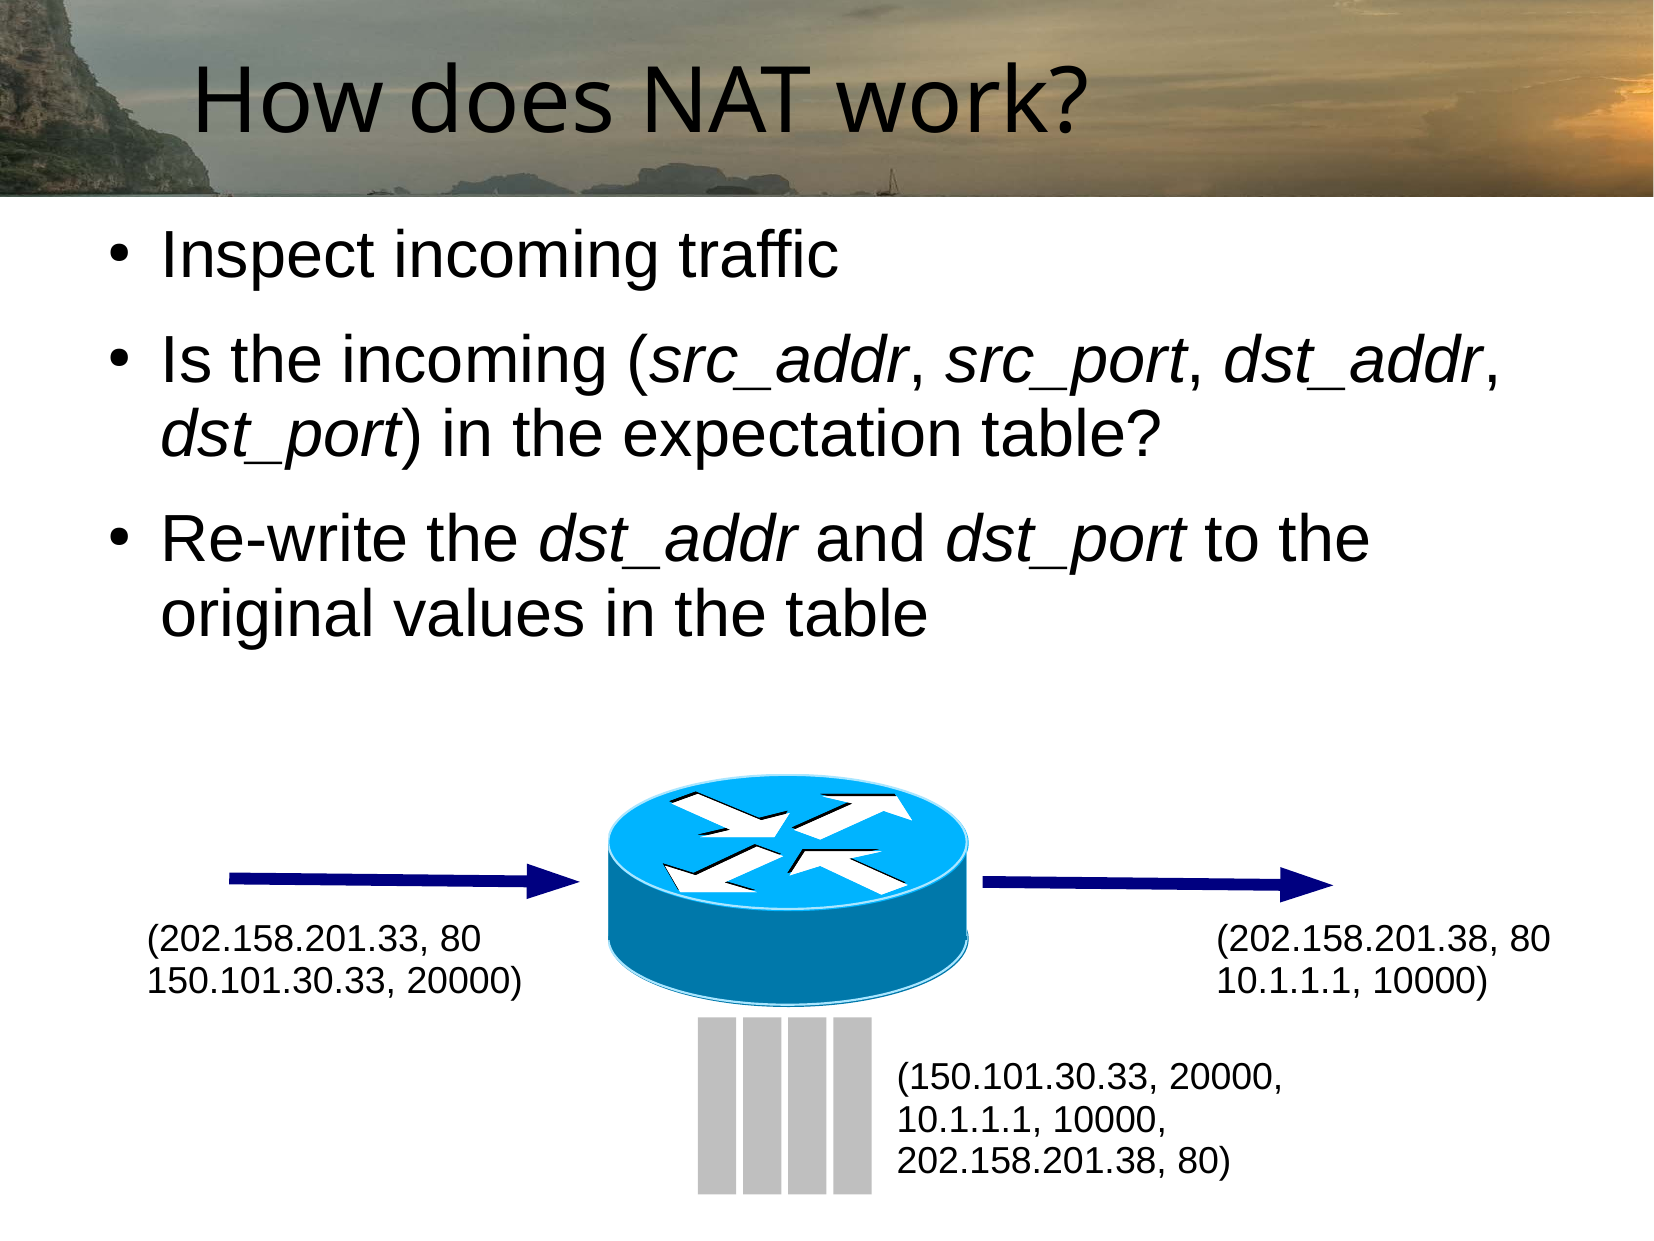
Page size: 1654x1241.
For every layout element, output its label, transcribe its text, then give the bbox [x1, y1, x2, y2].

picture [964, 848, 969, 943]
picture [0, 0, 1654, 197]
picture [673, 793, 788, 837]
picture [608, 774, 969, 853]
text_box (202.158.201.33, 80 150.101.30.33, 20000) [131, 909, 538, 1009]
text_box [833, 1017, 872, 1195]
list Inspect incoming traffic Is the incoming (src_addr, src_port, dst_addr, dst_port) in the expectation table? Re-write the dst_addr and dst_port to the original values in the table [89, 217, 1578, 1241]
text_box (202.158.201.38, 80 10.1.1.1, 10000) [1201, 909, 1566, 1009]
picture [666, 846, 780, 892]
title How does NAT work? [190, 0, 1571, 194]
text_box [788, 1017, 827, 1195]
picture [791, 850, 905, 894]
text_box [743, 1017, 782, 1195]
text_box [697, 1017, 737, 1195]
picture [608, 941, 969, 1008]
text_box (150.101.30.33, 20000, 10.1.1.1, 10000, 202.158.201.38, 80) [881, 1048, 1299, 1190]
picture [796, 795, 910, 839]
